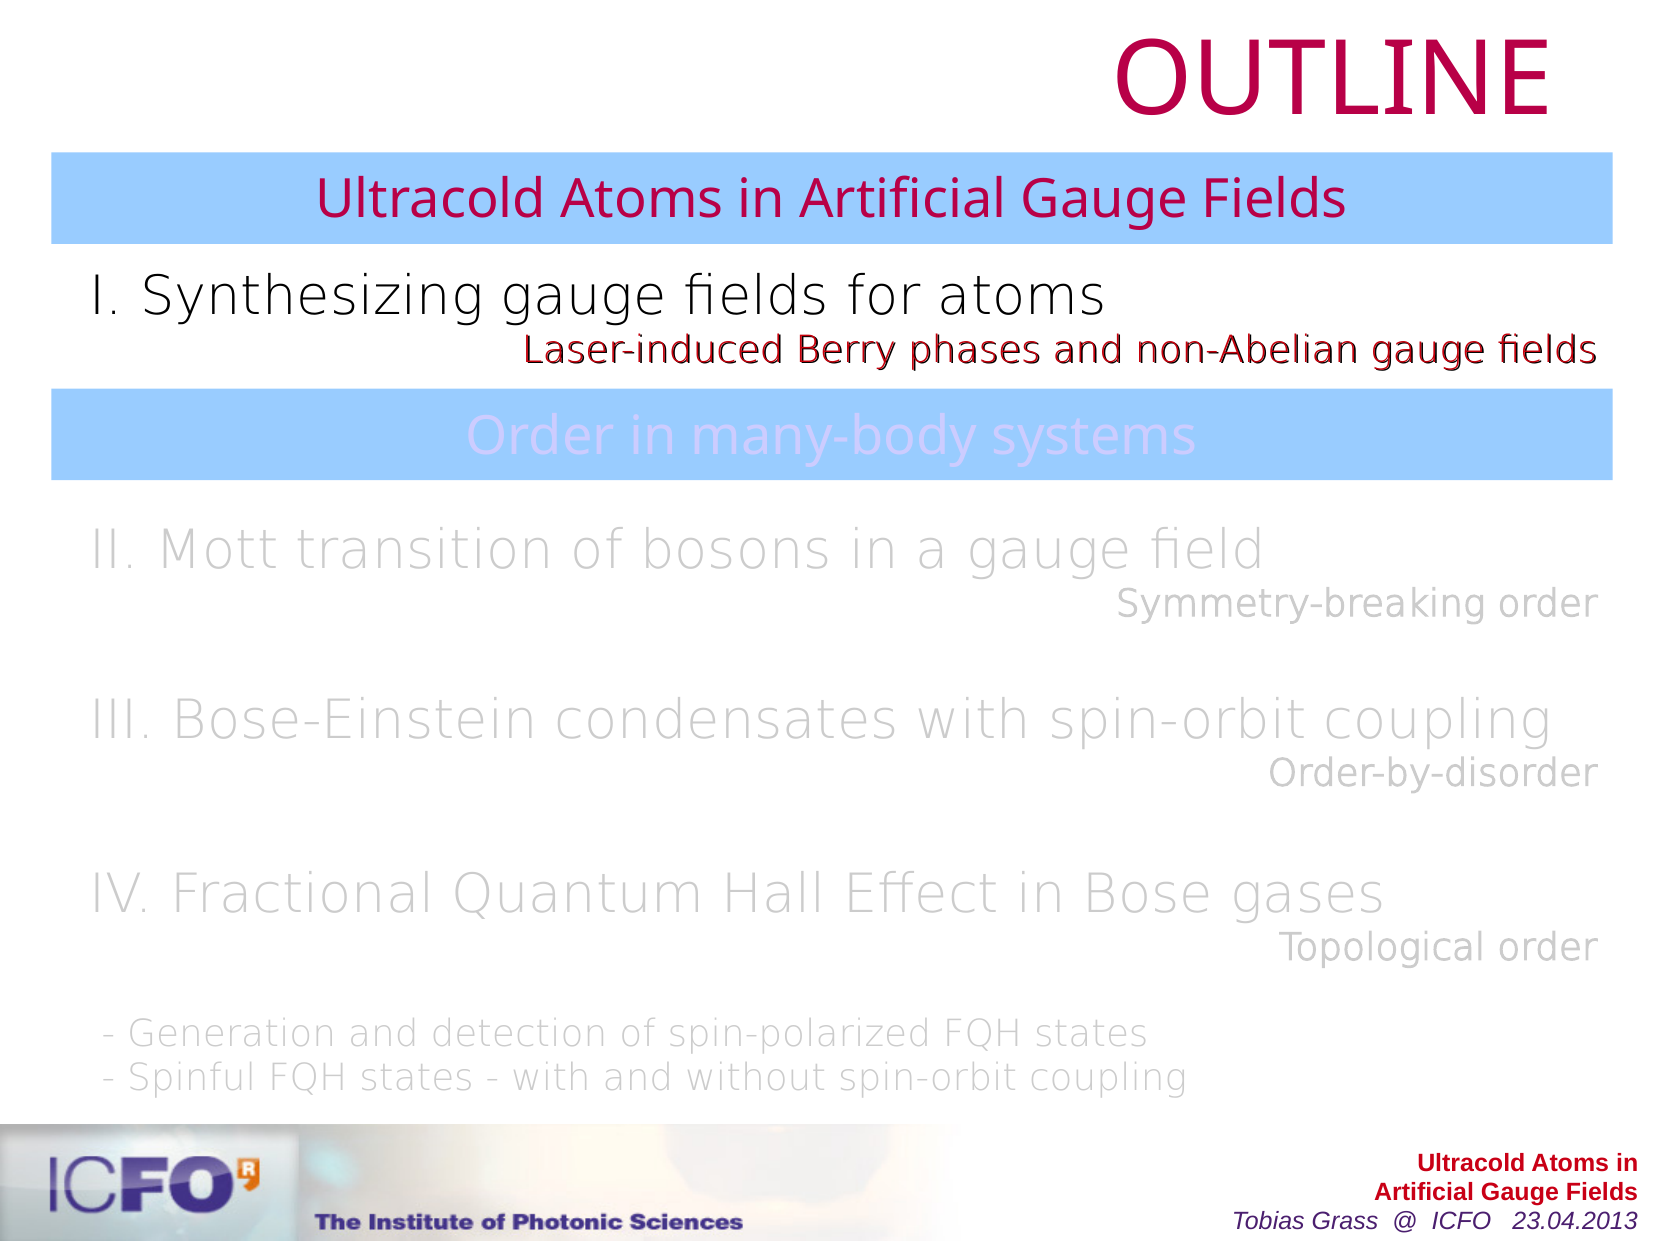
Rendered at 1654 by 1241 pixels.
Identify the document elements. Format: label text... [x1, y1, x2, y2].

text_box Order in many-body systems [51, 388, 1613, 481]
text_box Ultracold Atoms in Artificial Gauge Fields [51, 152, 1613, 244]
text_box OUTLINE [984, 0, 1654, 158]
text_box I. Synthesizing gauge fields for atoms Laser-induced Berry phases and non-Abelian gauge fields [75, 256, 1613, 379]
text_box II. Mott transition of bosons in a gauge field Symmetry-breaking order III. Bose-Einstein condensates with spin-orbit coupling Order-by-disorder IV. Fractional Quantum Hall Effect in Bose gases Topological order - Generation and detection of spin-polarized FQH states - Spinful FQH states - with and without spin-orbit coupling [75, 510, 1613, 1151]
picture [0, 1124, 712, 1241]
text_box Ultracold Atoms in Artificial Gauge Fields Tobias Grass @ ICFO 23.04.2013 [712, 1138, 1654, 1241]
